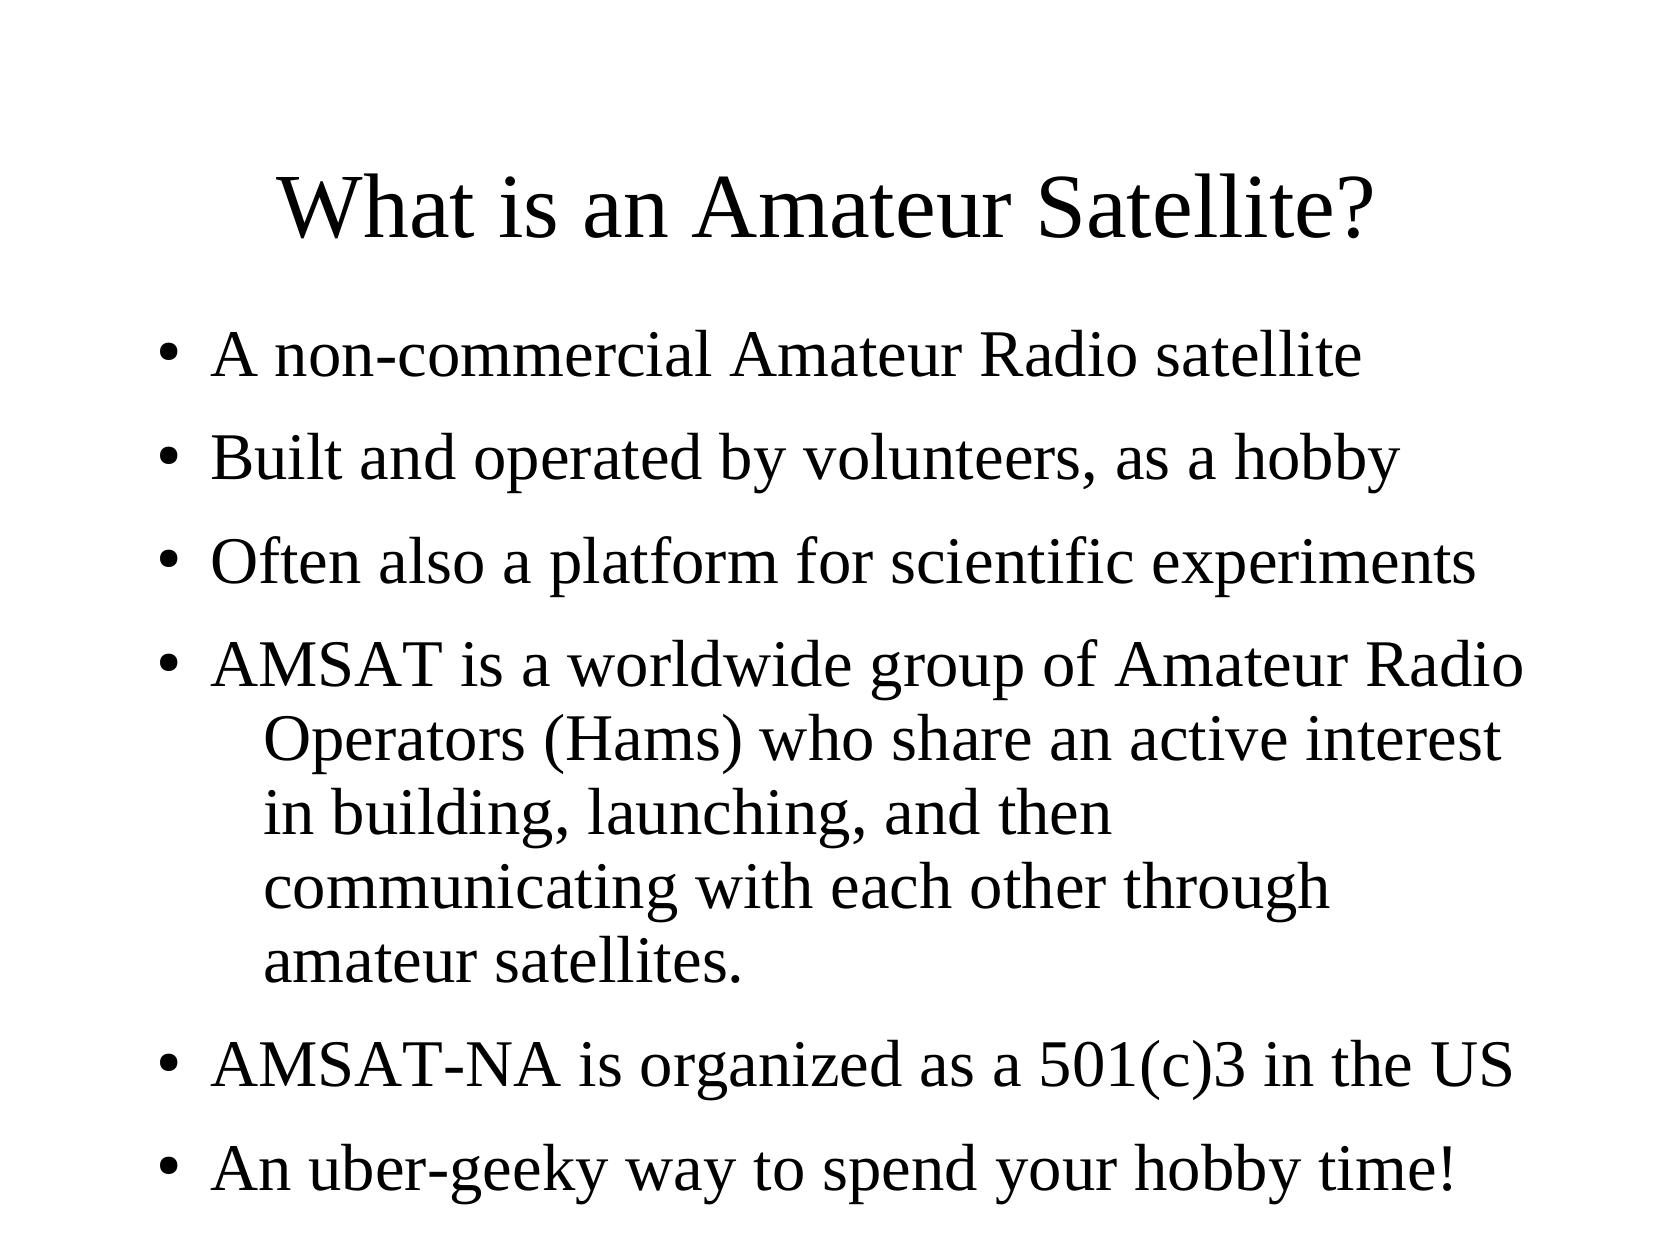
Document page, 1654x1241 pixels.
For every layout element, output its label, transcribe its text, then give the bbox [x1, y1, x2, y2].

title What is an Amateur Satellite? [121, 102, 1534, 311]
list A non-commercial Amateur Radio satellite Built and operated by volunteers, as a hobby Often also a platform for scientific experiments AMSAT is a worldwide group of Amateur Radio Operators (Hams) who share an active interest in building, launching, and then communicating with each other through amateur satellites. AMSAT-NA is organized as a 501(c)3 in the US An uber-geeky way to spend your hobby time! [121, 316, 1534, 1131]
